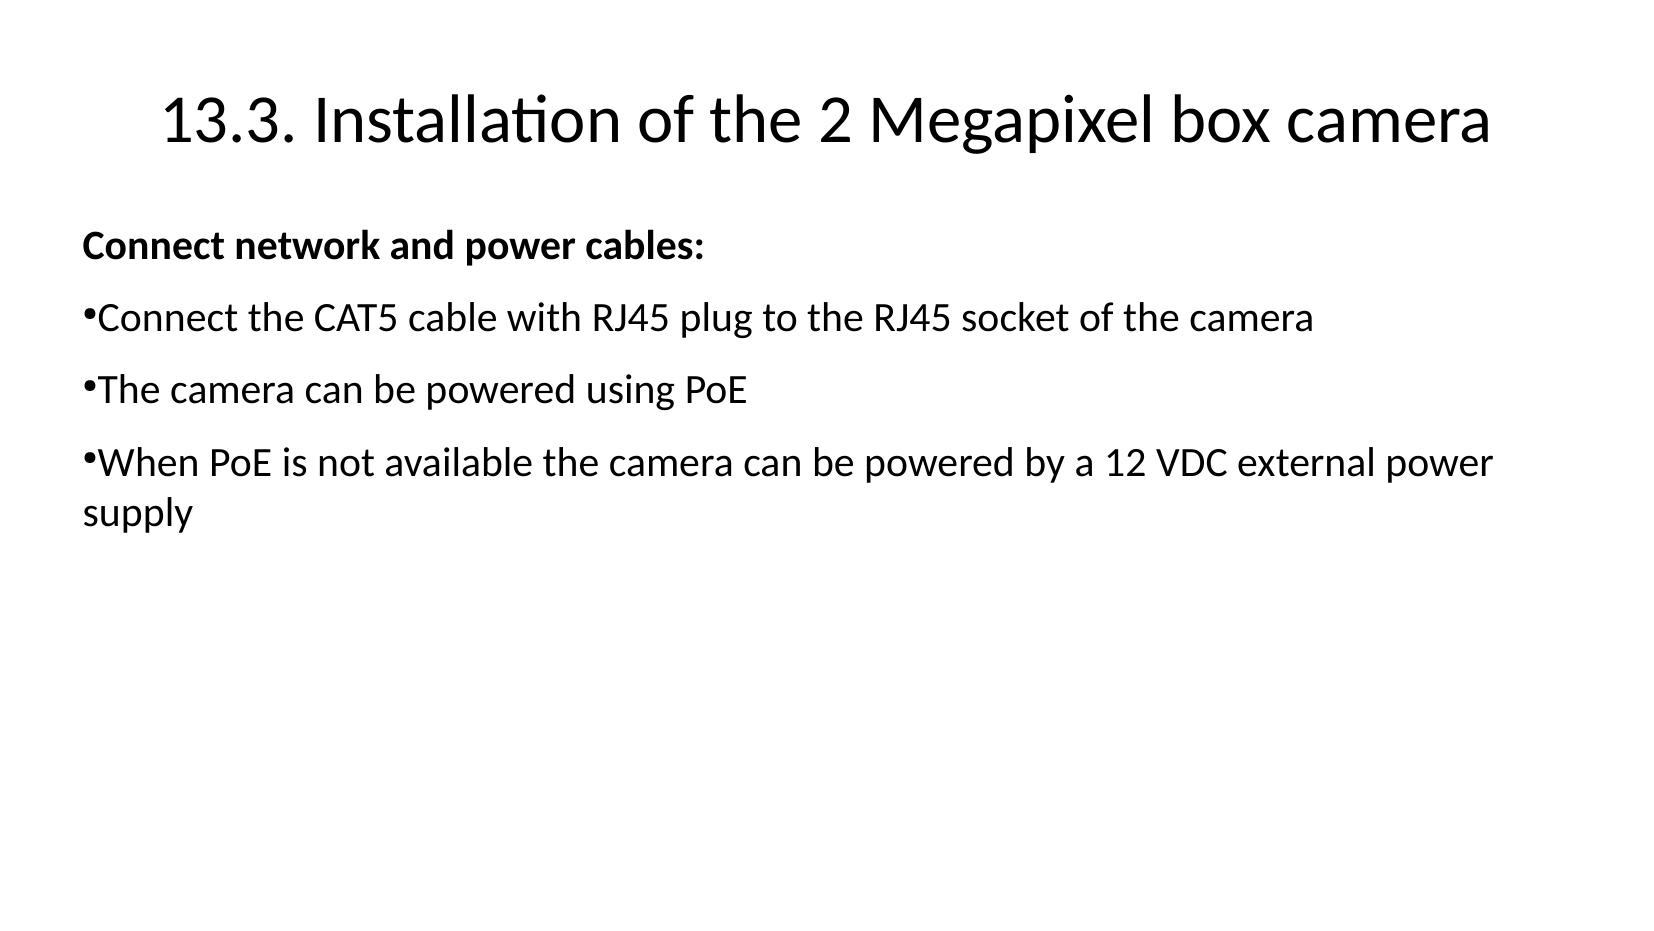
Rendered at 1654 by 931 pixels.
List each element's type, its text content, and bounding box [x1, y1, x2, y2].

title 13.3. Installation of the 2 Megapixel box camera [82, 73, 1571, 157]
subtitle Connect network and power cables: Connect the CAT5 cable with RJ45 plug to the RJ45 socket of the camera The camera can be powered using PoE When PoE is not available the camera can be powered by a 12 VDC external power supply [82, 217, 1571, 758]
